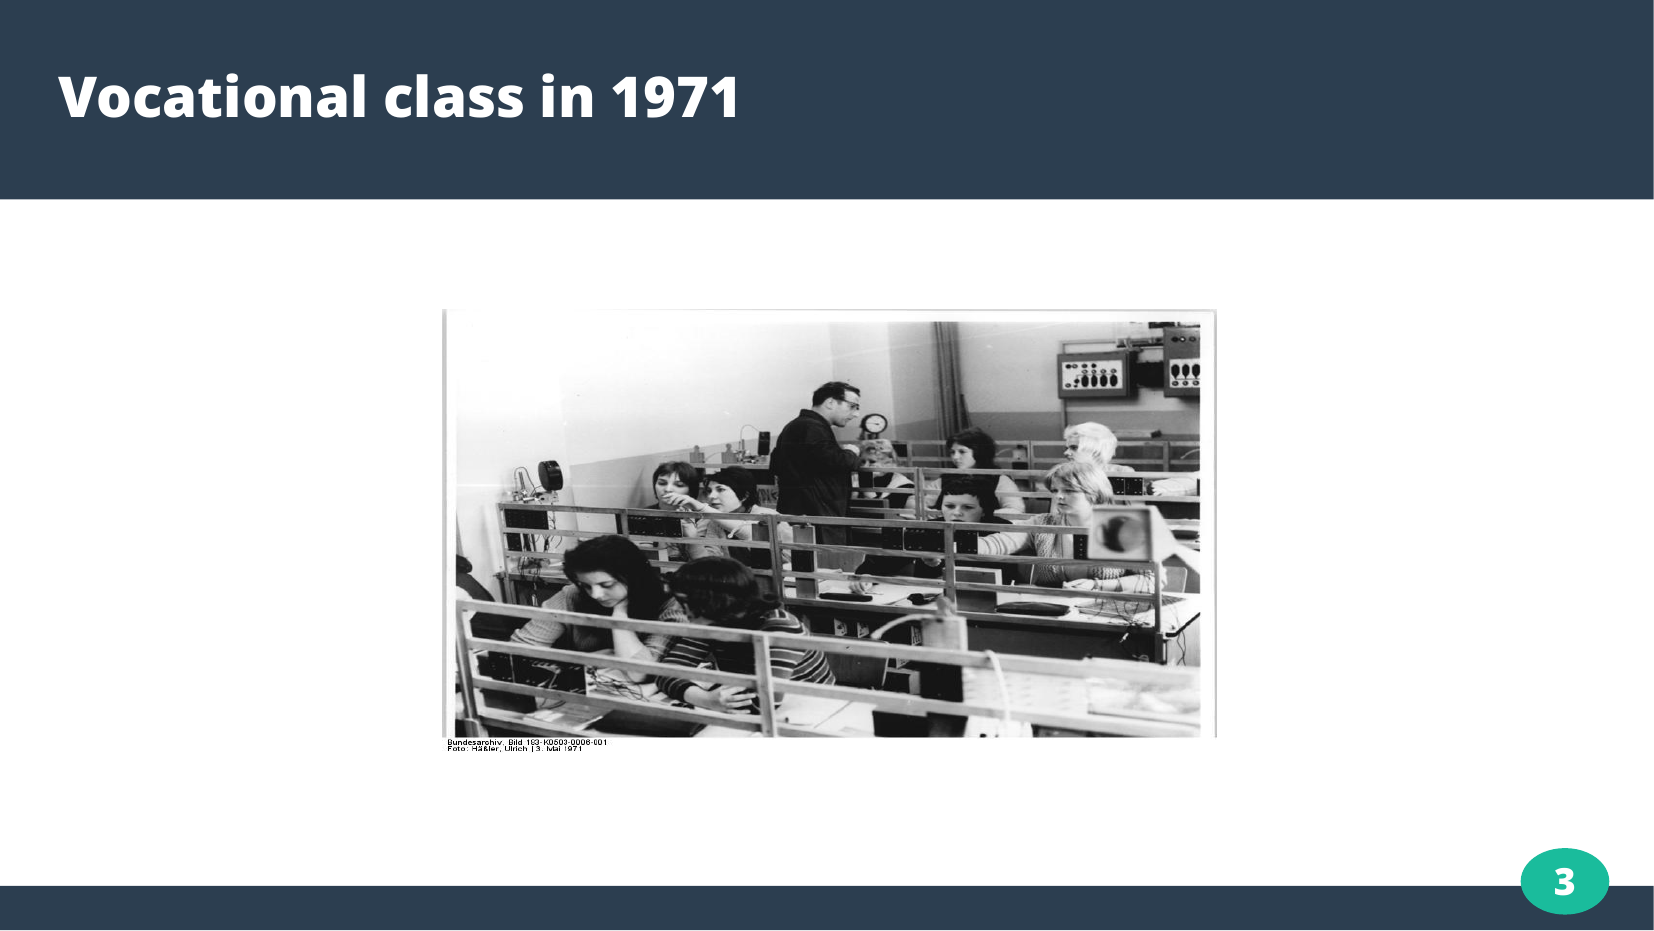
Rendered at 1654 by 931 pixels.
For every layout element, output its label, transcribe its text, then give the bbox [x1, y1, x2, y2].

title Vocational class in 1971 [59, 37, 1595, 155]
picture [442, 309, 1217, 753]
